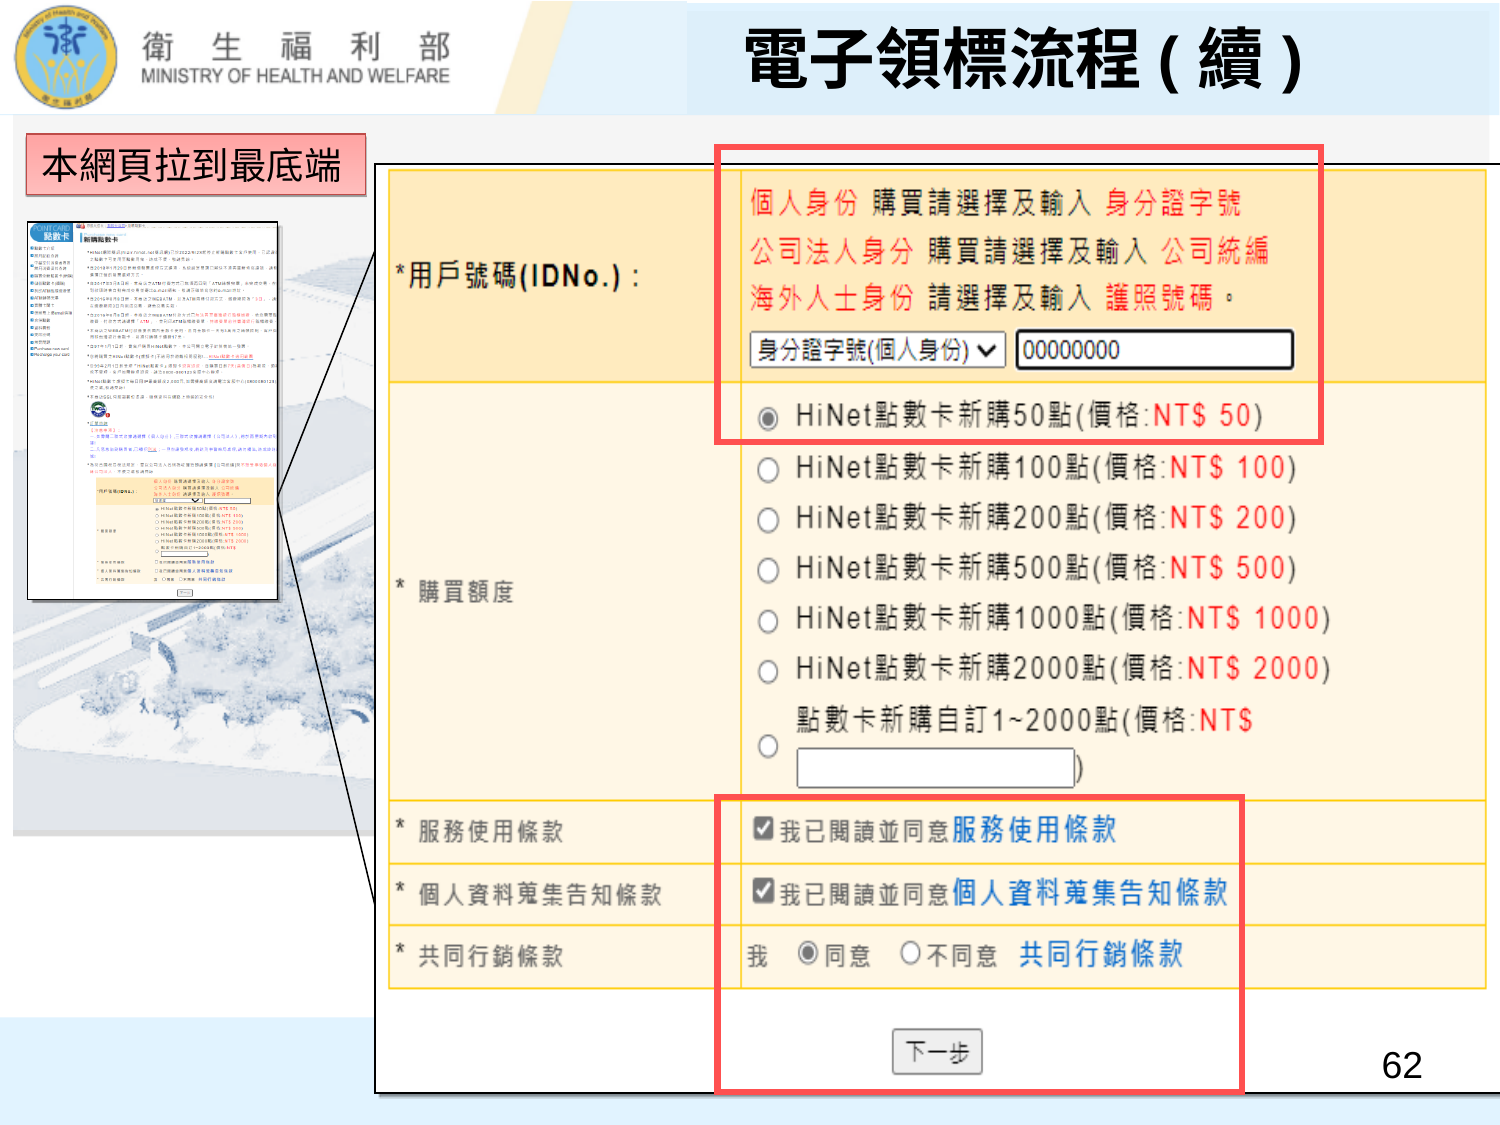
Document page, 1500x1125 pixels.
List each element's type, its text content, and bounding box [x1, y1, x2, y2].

text_box 62 [1366, 1033, 1459, 1094]
text_box 本網頁拉到最底端 [27, 134, 366, 194]
picture [376, 164, 1500, 1092]
picture [721, 164, 1318, 439]
picture [28, 222, 277, 599]
picture [721, 800, 1239, 1089]
text_box 62 [1074, 1099, 1425, 1103]
text_box 電子領標流程(續) [571, 9, 1474, 105]
